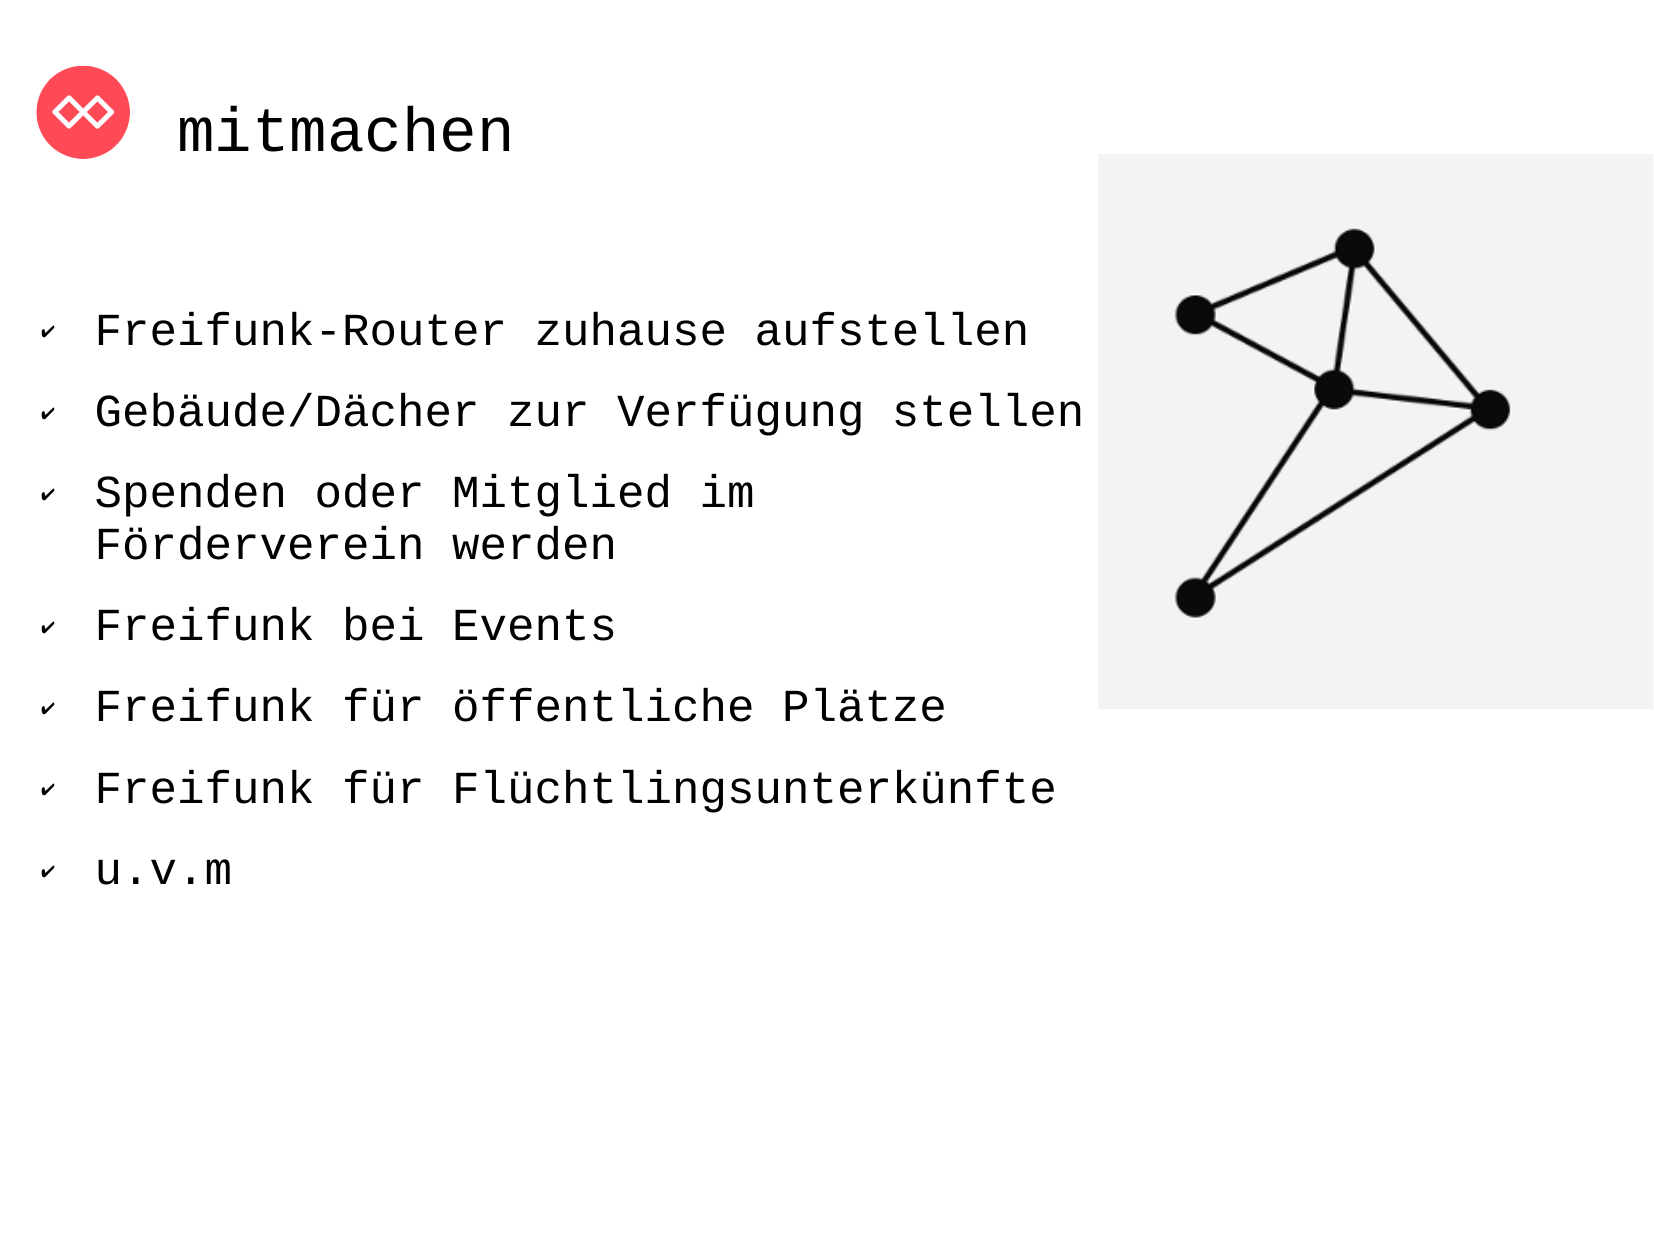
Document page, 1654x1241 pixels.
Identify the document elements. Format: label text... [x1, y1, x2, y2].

picture [1098, 154, 1654, 709]
list Freifunk-Router zuhause aufstellen Gebäude/Dächer zur Verfügung stellen Spenden oder Mitglied im Förderverein werden Freifunk bei Events Freifunk für öffentliche Plätze Freifunk für Flüchtlingsunterkünfte u.v.m [23, 307, 1087, 1091]
title mitmachen [177, 31, 1565, 239]
picture [17, 46, 149, 178]
